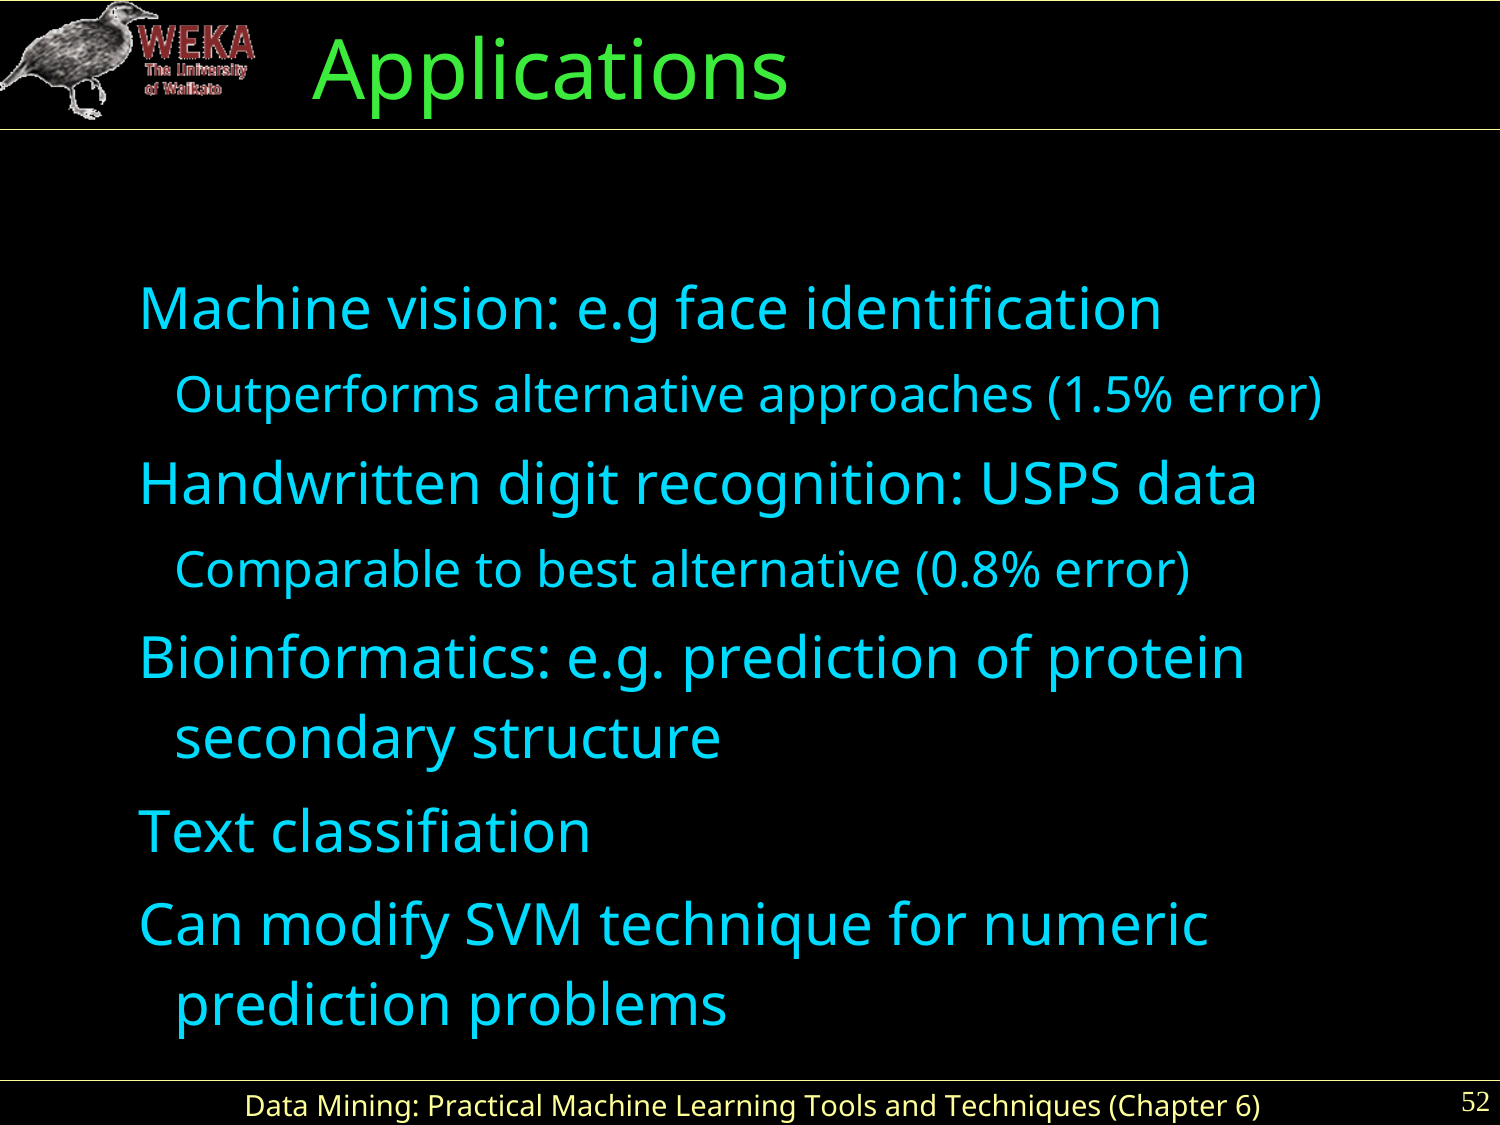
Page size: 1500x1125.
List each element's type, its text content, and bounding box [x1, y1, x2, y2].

title Applications [297, 0, 1500, 148]
list Machine vision: e.g face identification Outperforms alternative approaches (1.5% error) Handwritten digit recognition: USPS data Comparable to best alternative (0.8% error) Bioinformatics: e.g. prediction of protein secondary structure Text classifiation Can modify SVM technique for numeric prediction problems [88, 260, 1388, 940]
picture [0, 1, 266, 129]
